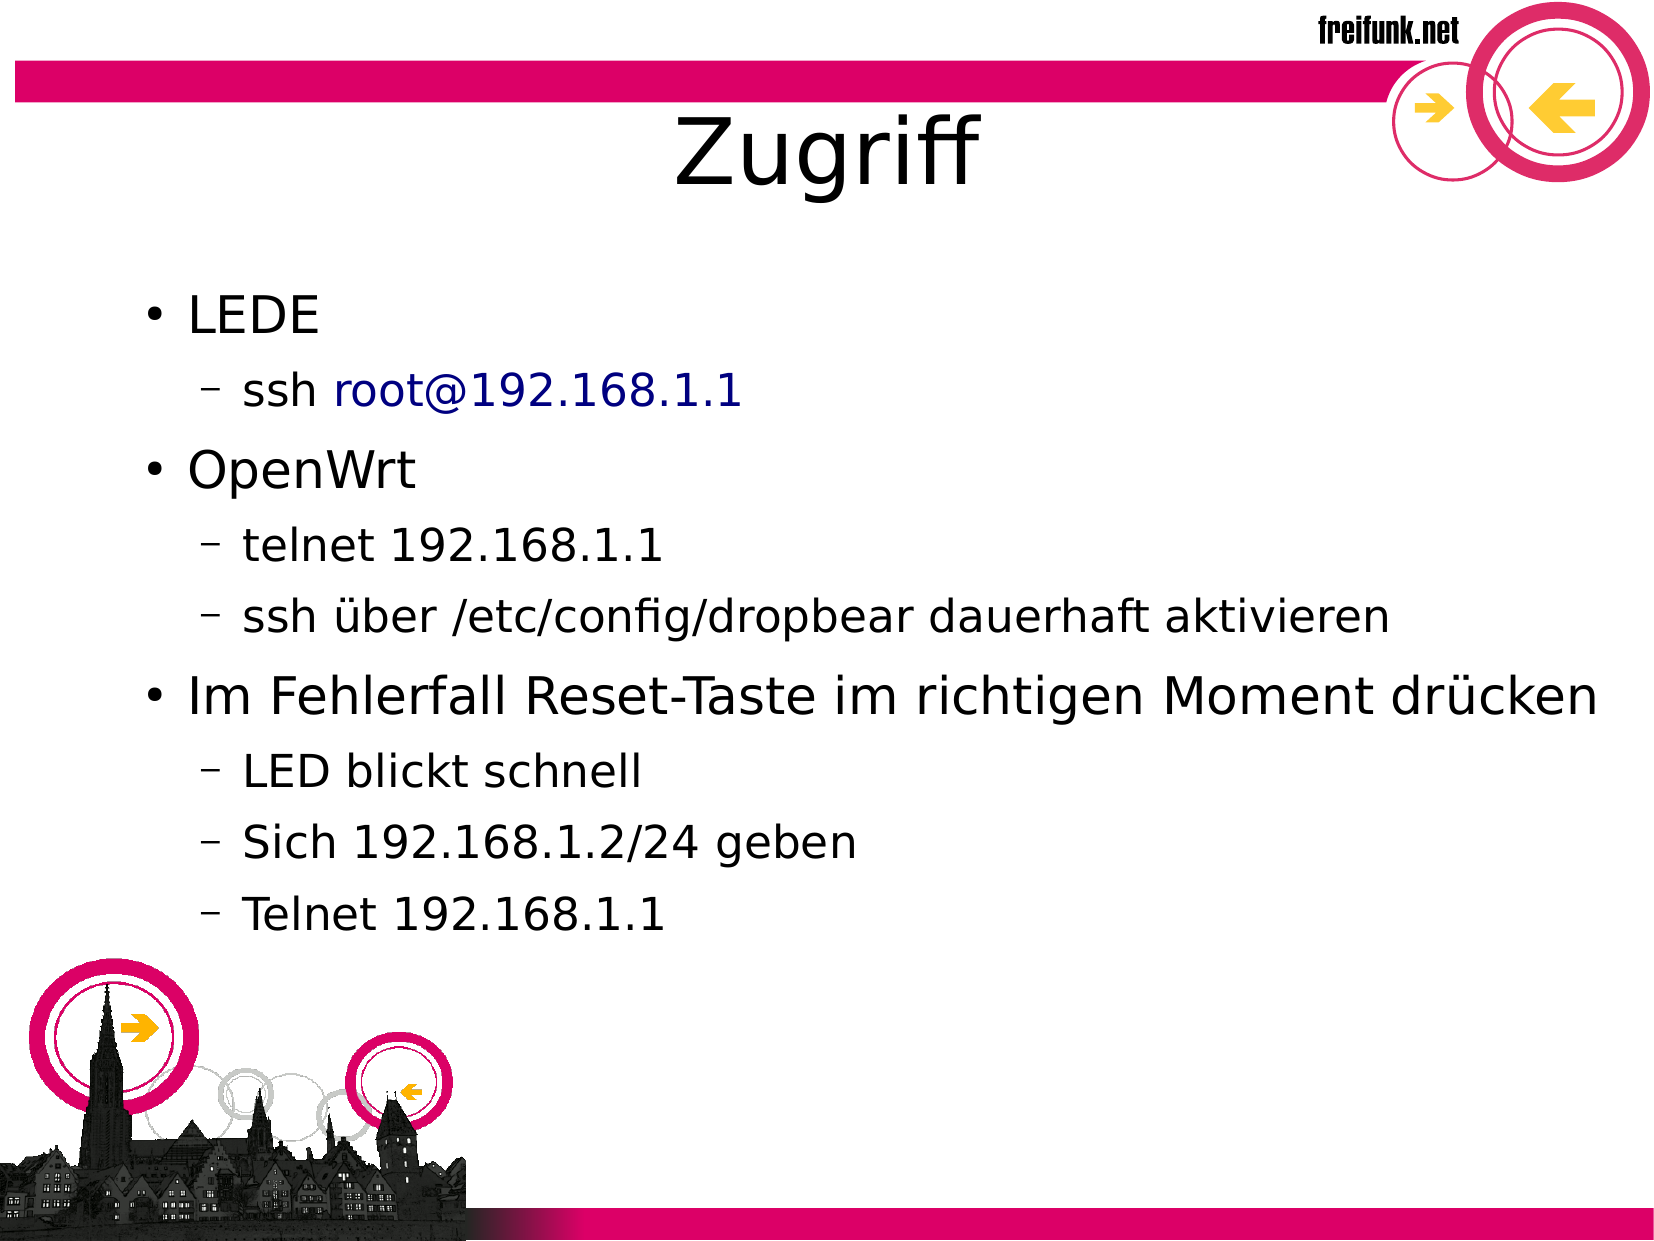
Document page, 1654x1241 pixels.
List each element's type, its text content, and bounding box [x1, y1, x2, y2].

title Zugriff [82, 49, 1571, 257]
list LEDE ssh root@192.168.1.1 OpenWrt telnet 192.168.1.1 ssh über /etc/config/dropbear dauerhaft aktivieren Im Fehlerfall Reset-Taste im richtigen Moment drücken LED blickt schnell Sich 192.168.1.2/24 geben Telnet 192.168.1.1 [131, 285, 1621, 1005]
